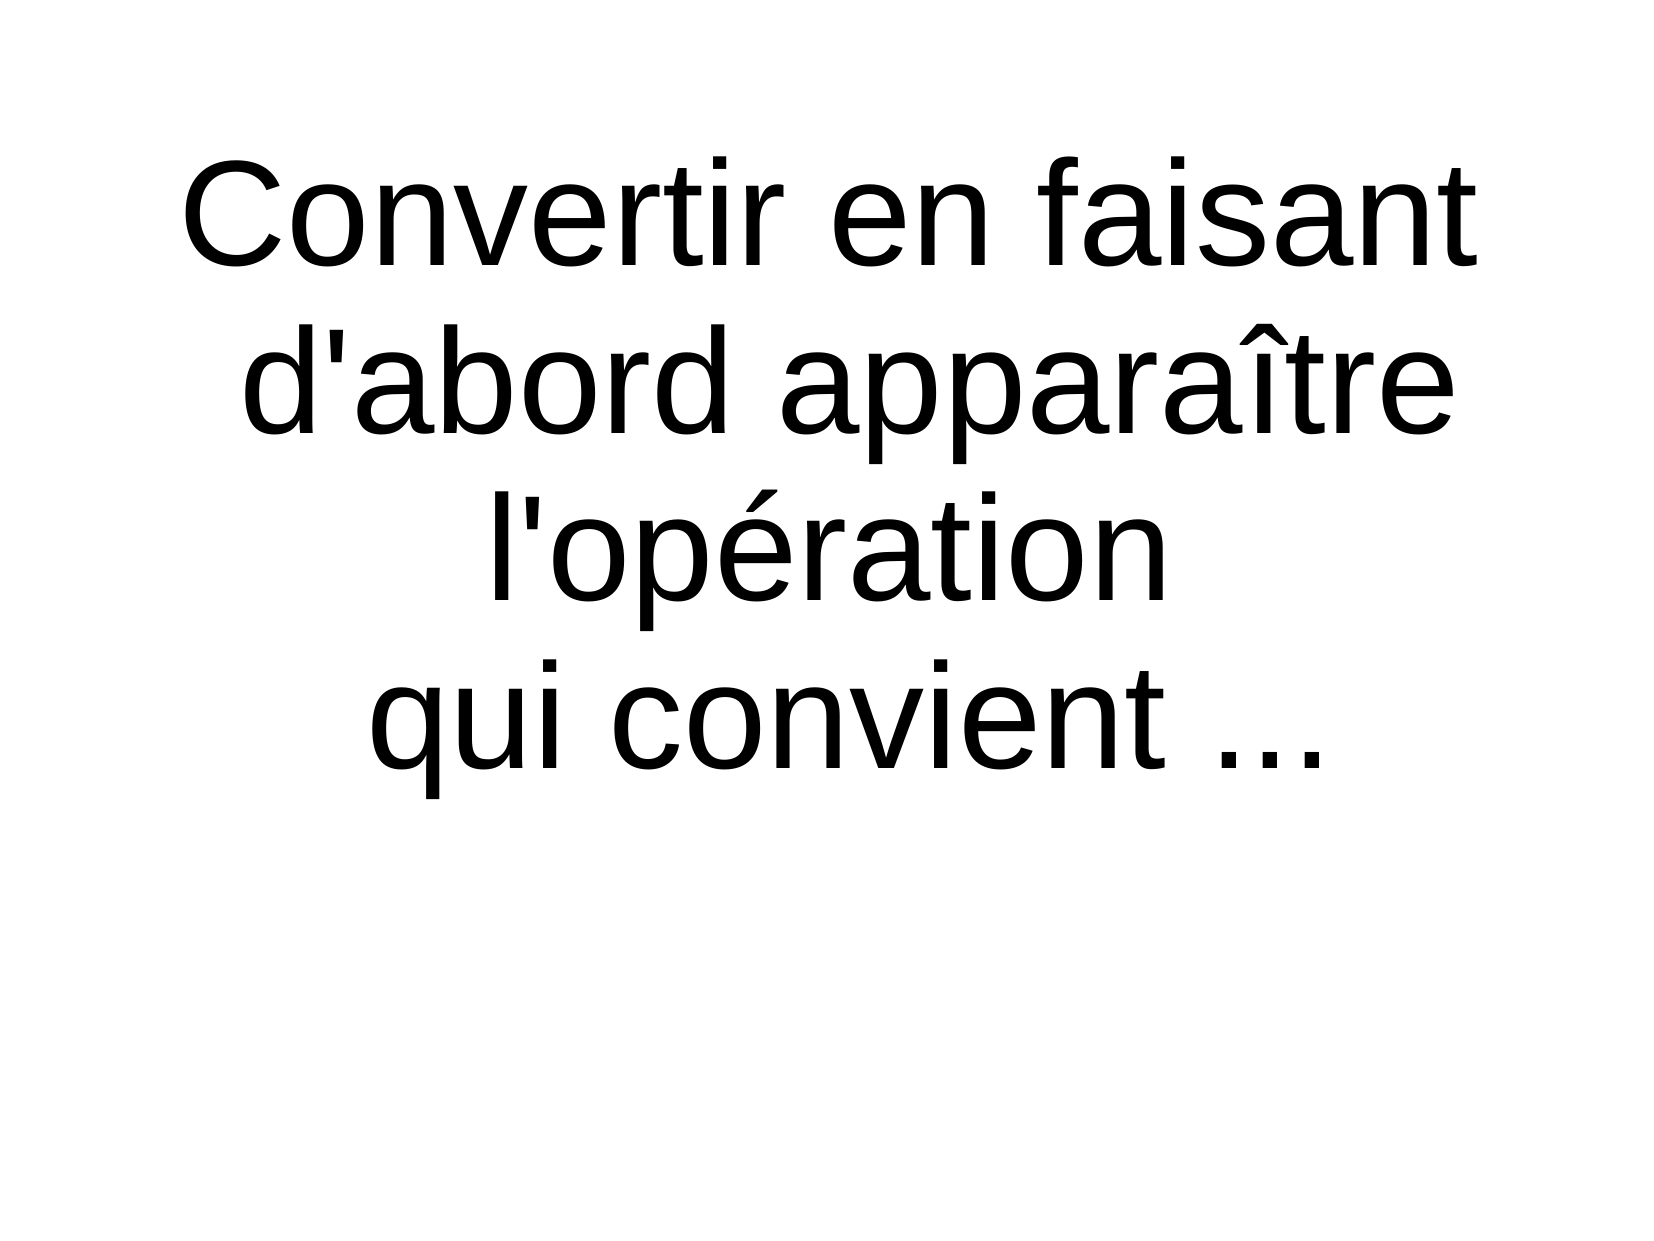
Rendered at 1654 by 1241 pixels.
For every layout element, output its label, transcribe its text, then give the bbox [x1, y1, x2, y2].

subtitle Convertir en faisant d'abord apparaître l'opération qui convient ... [106, 55, 1595, 875]
